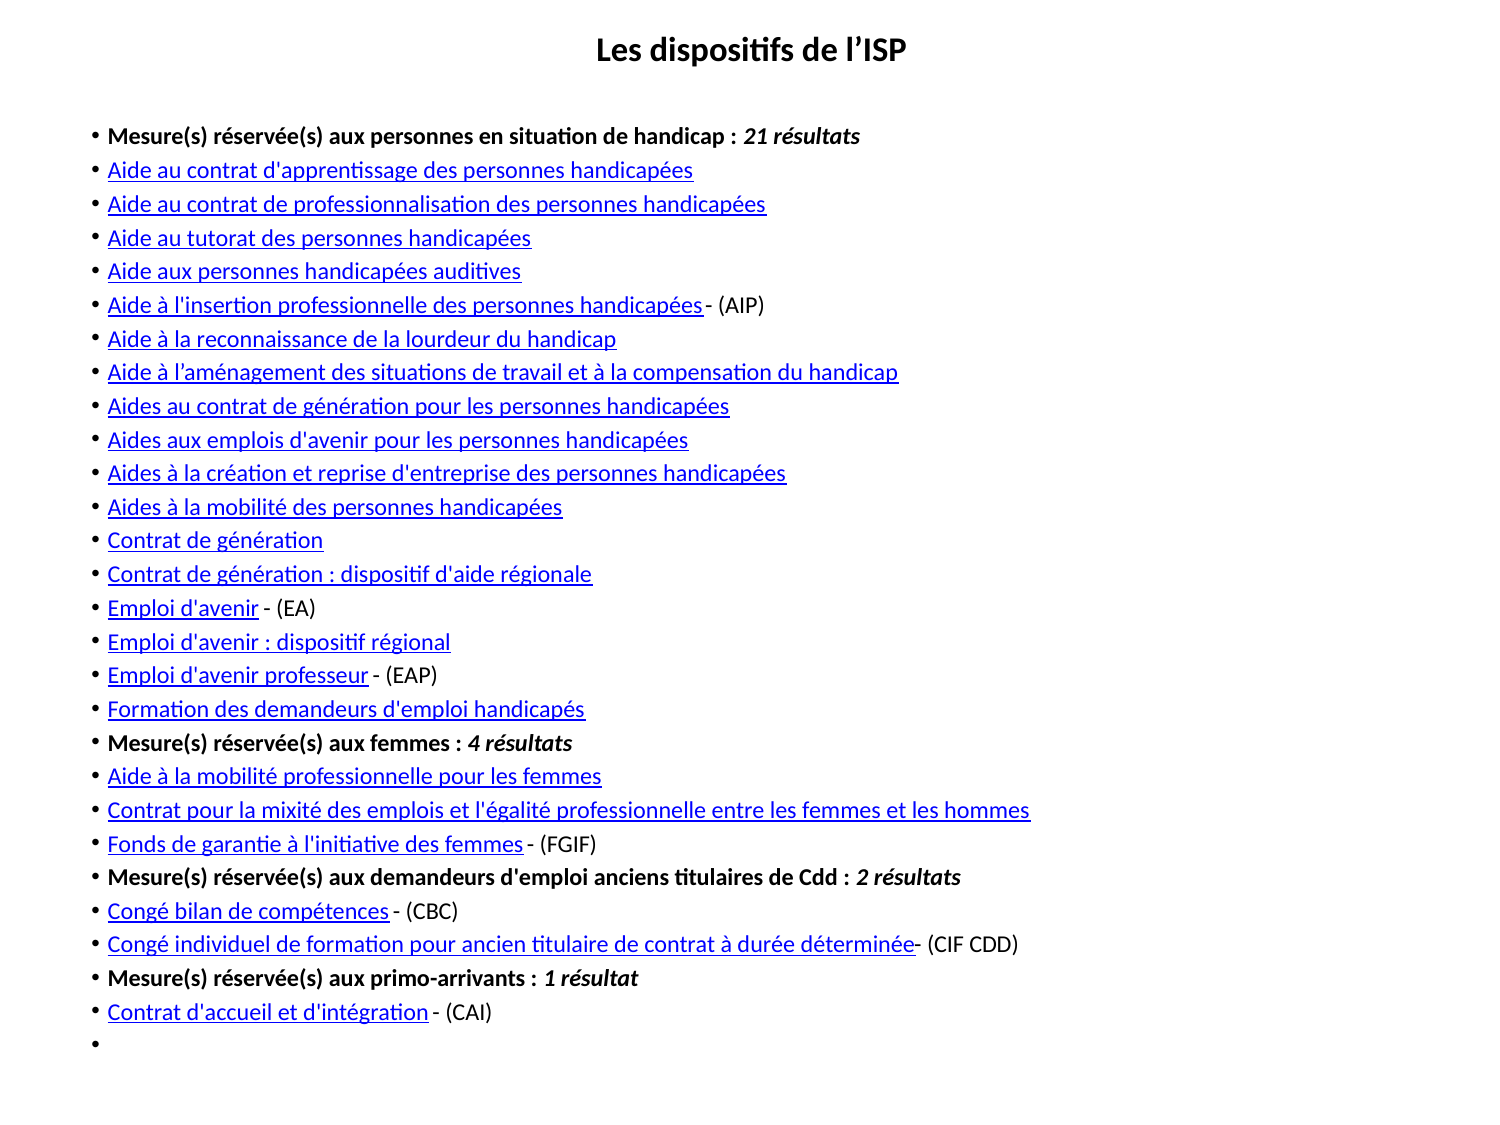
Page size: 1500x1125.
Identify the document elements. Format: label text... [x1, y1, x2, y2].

title Les dispositifs de l’ISP [76, 19, 1427, 76]
list Mesure(s) réservée(s) aux personnes en situation de handicap : 21 résultats Aide au contrat d'apprentissage des personnes handicapées Aide au contrat de professionnalisation des personnes handicapées Aide au tutorat des personnes handicapées Aide aux personnes handicapées auditives Aide à l'insertion professionnelle des personnes handicapées - (AIP) Aide à la reconnaissance de la lourdeur du handicap Aide à l’aménagement des situations de travail et à la compensation du handicap Aides au contrat de génération pour les personnes handicapées Aides aux emplois d'avenir pour les personnes handicapées Aides à la création et reprise d'entreprise des personnes handicapées Aides à la mobilité des personnes handicapées Contrat de génération Contrat de génération : dispositif d'aide régionale Emploi d'avenir - (EA) Emploi d'avenir : dispositif régional Emploi d'avenir professeur - (EAP) Formation des demandeurs d'emploi handicapés Mesure(s) réservée(s) aux femmes : 4 résultats Aide à la mobilité professionnelle pour les femmes Contrat pour la mixité des emplois et l'égalité professionnelle entre les femmes et les hommes Fonds de garantie à l'initiative des femmes - (FGIF) Mesure(s) réservée(s) aux demandeurs d'emploi anciens titulaires de Cdd : 2 résultats Congé bilan de compétences - (CBC) Congé individuel de formation pour ancien titulaire de contrat à durée déterminée - (CIF CDD) Mesure(s) réservée(s) aux primo-arrivants : 1 résultat Contrat d'accueil et d'intégration - (CAI) [76, 113, 1427, 1083]
